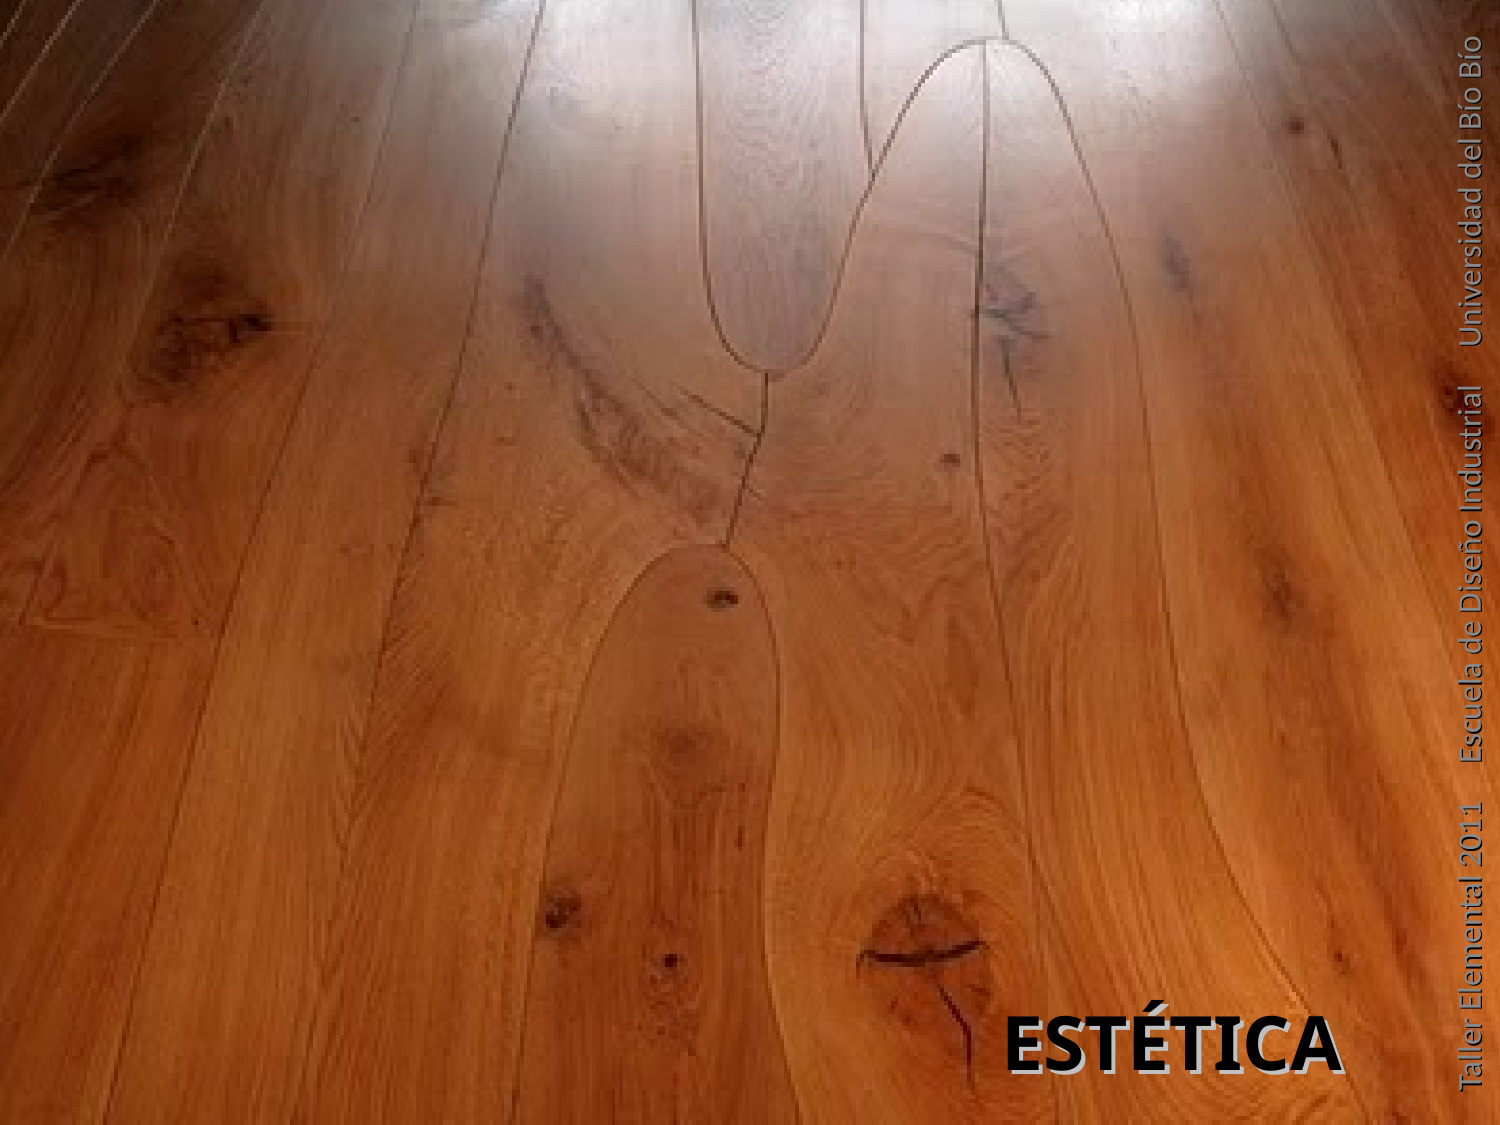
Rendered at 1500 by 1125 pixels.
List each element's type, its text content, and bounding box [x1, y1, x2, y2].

picture [0, 0, 1500, 1125]
text_box ESTÉTICA [986, 987, 1435, 1094]
text_box Taller Elemental 2011 Escuela de Diseño Industrial Universidad del Bío Bío [1435, 0, 1500, 1106]
